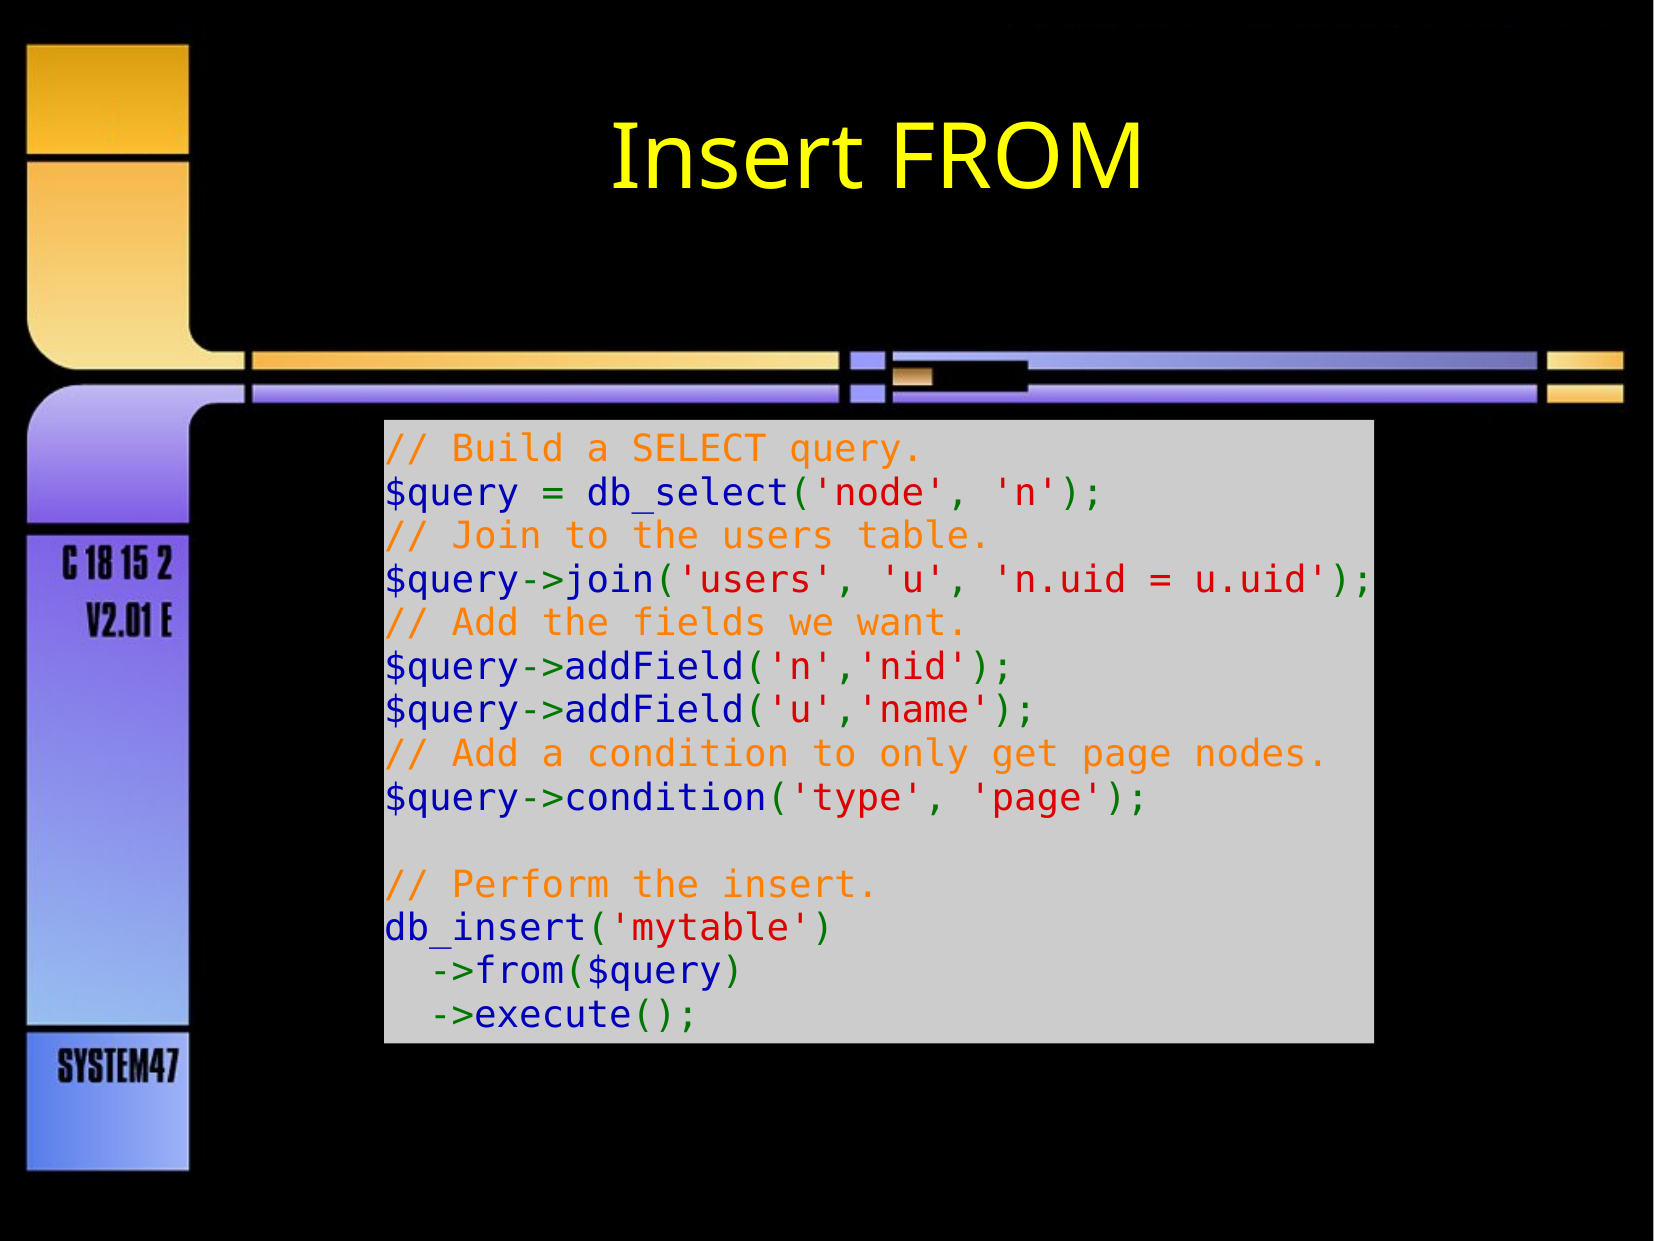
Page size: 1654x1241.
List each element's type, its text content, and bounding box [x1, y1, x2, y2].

picture [0, 0, 1654, 1241]
title Insert FROM [187, 56, 1571, 250]
subtitle // Build a SELECT query. $query = db_select('node', 'n'); // Join to the users table. $query->join('users', 'u', 'n.uid = u.uid'); // Add the fields we want. $query->addField('n','nid'); $query->addField('u','name'); // Add a condition to only get page nodes. $query->condition('type', 'page'); // Perform the insert. db_insert('mytable') ->from($query) ->execute(); [384, 419, 1375, 1044]
